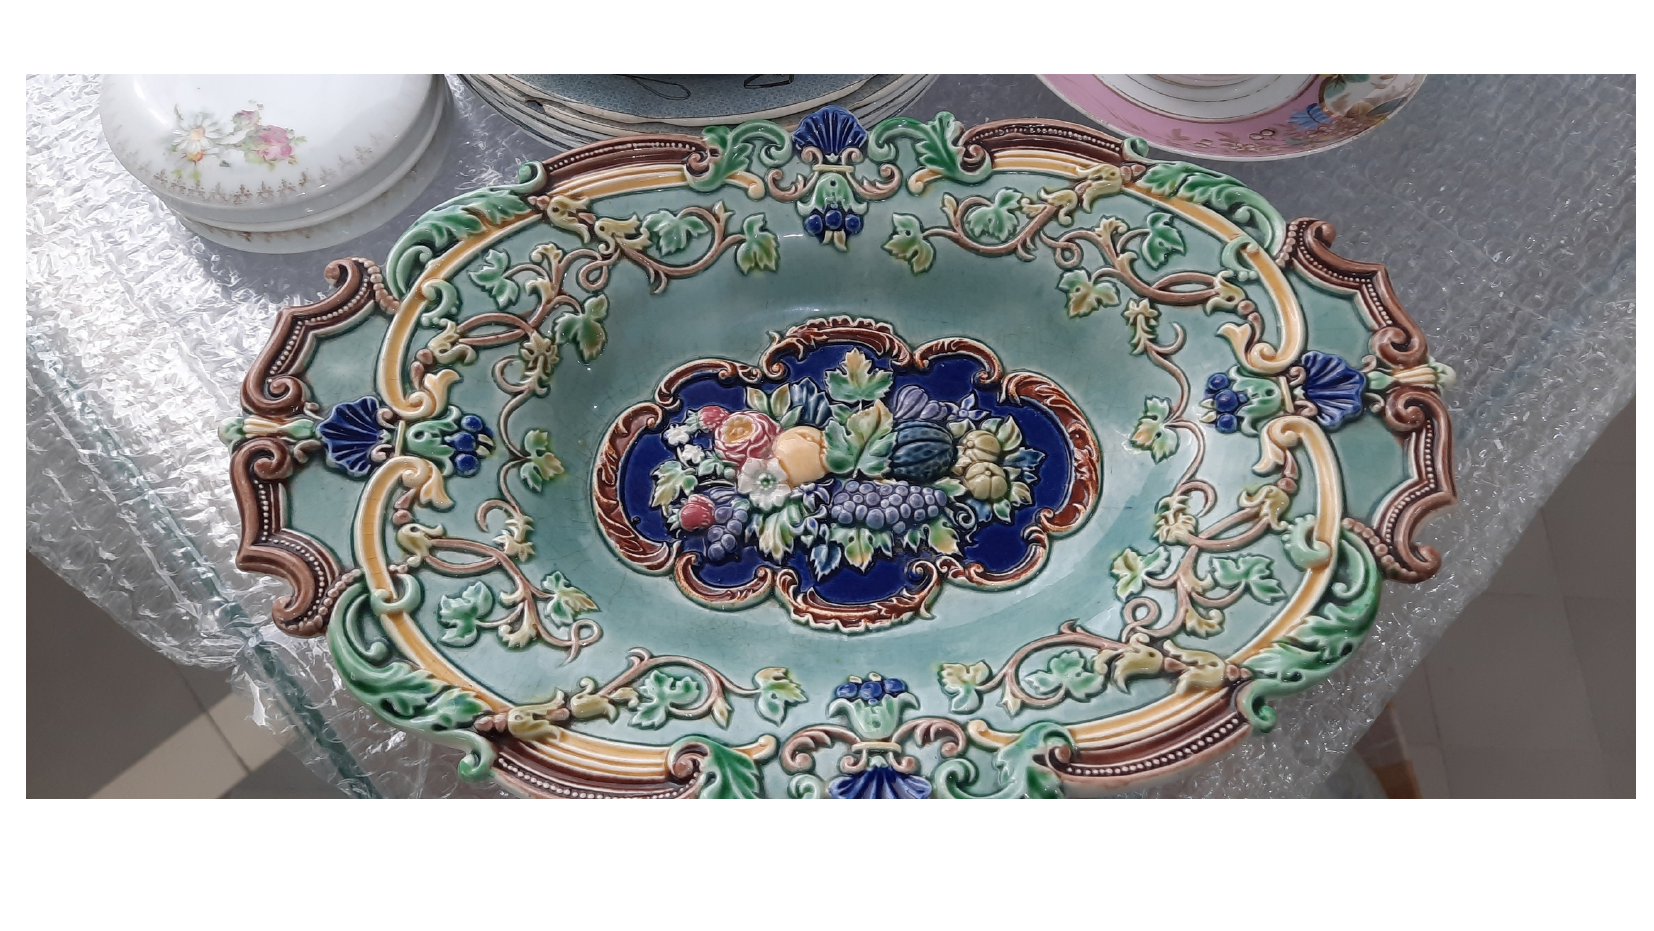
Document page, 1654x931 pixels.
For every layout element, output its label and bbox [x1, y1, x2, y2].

picture [26, 75, 1636, 799]
